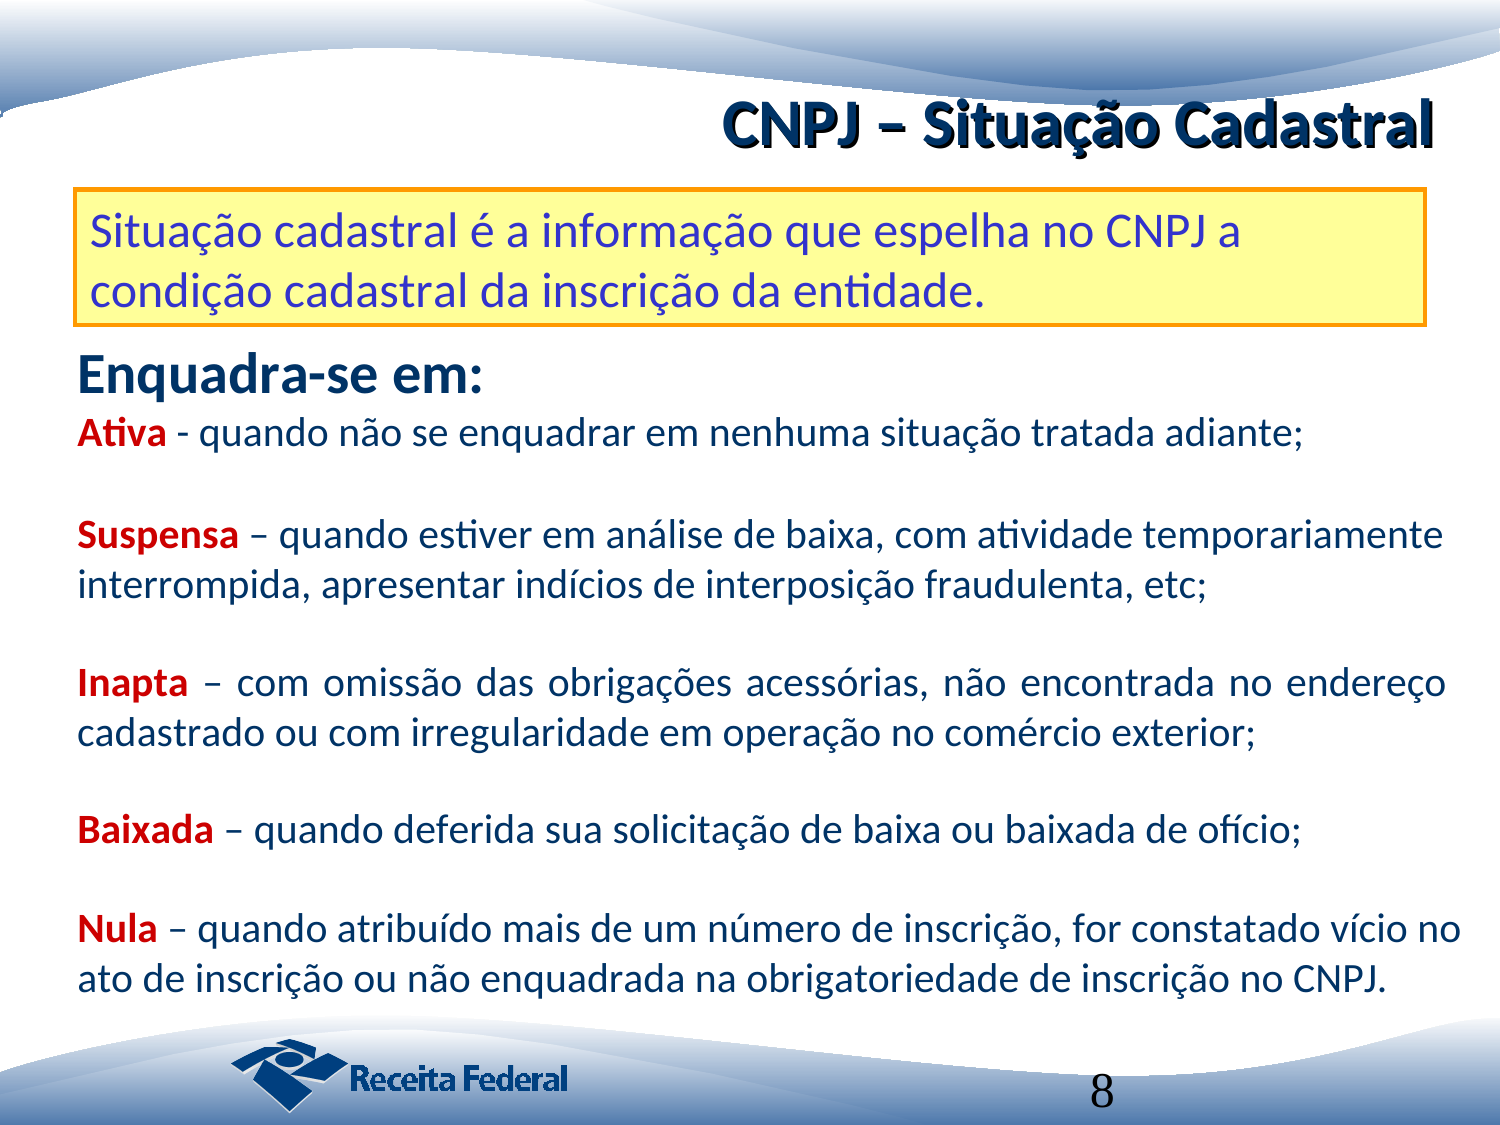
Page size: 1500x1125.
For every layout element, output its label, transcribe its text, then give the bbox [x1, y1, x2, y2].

text_box Baixada – quando deferida sua solicitação de baixa ou baixada de ofício; [0, 794, 1351, 860]
text_box Inapta – com omissão das obrigações acessórias, não encontrada no endereço cadastrado ou com irregularidade em operação no comércio exterior; [0, 647, 1463, 763]
list Enquadra-se em: [62, 327, 775, 396]
text_box Nula – quando atribuído mais de um número de inscrição, for constatado vício no ato de inscrição ou não enquadrada na obrigatoriedade de inscrição no CNPJ. [0, 892, 1500, 1009]
text_box Suspensa – quando estiver em análise de baixa, com atividade temporariamente interrompida, apresentar indícios de interposição fraudulenta, etc; [0, 499, 1500, 615]
text_box Ativa - quando não se enquadrar em nenhuma situação tratada adiante; [0, 396, 1426, 463]
text_box Situação cadastral é a informação que espelha no CNPJ a condição cadastral da inscrição da entidade. [75, 189, 1426, 325]
title CNPJ – Situação Cadastral [62, 24, 1450, 213]
picture [229, 1037, 575, 1117]
